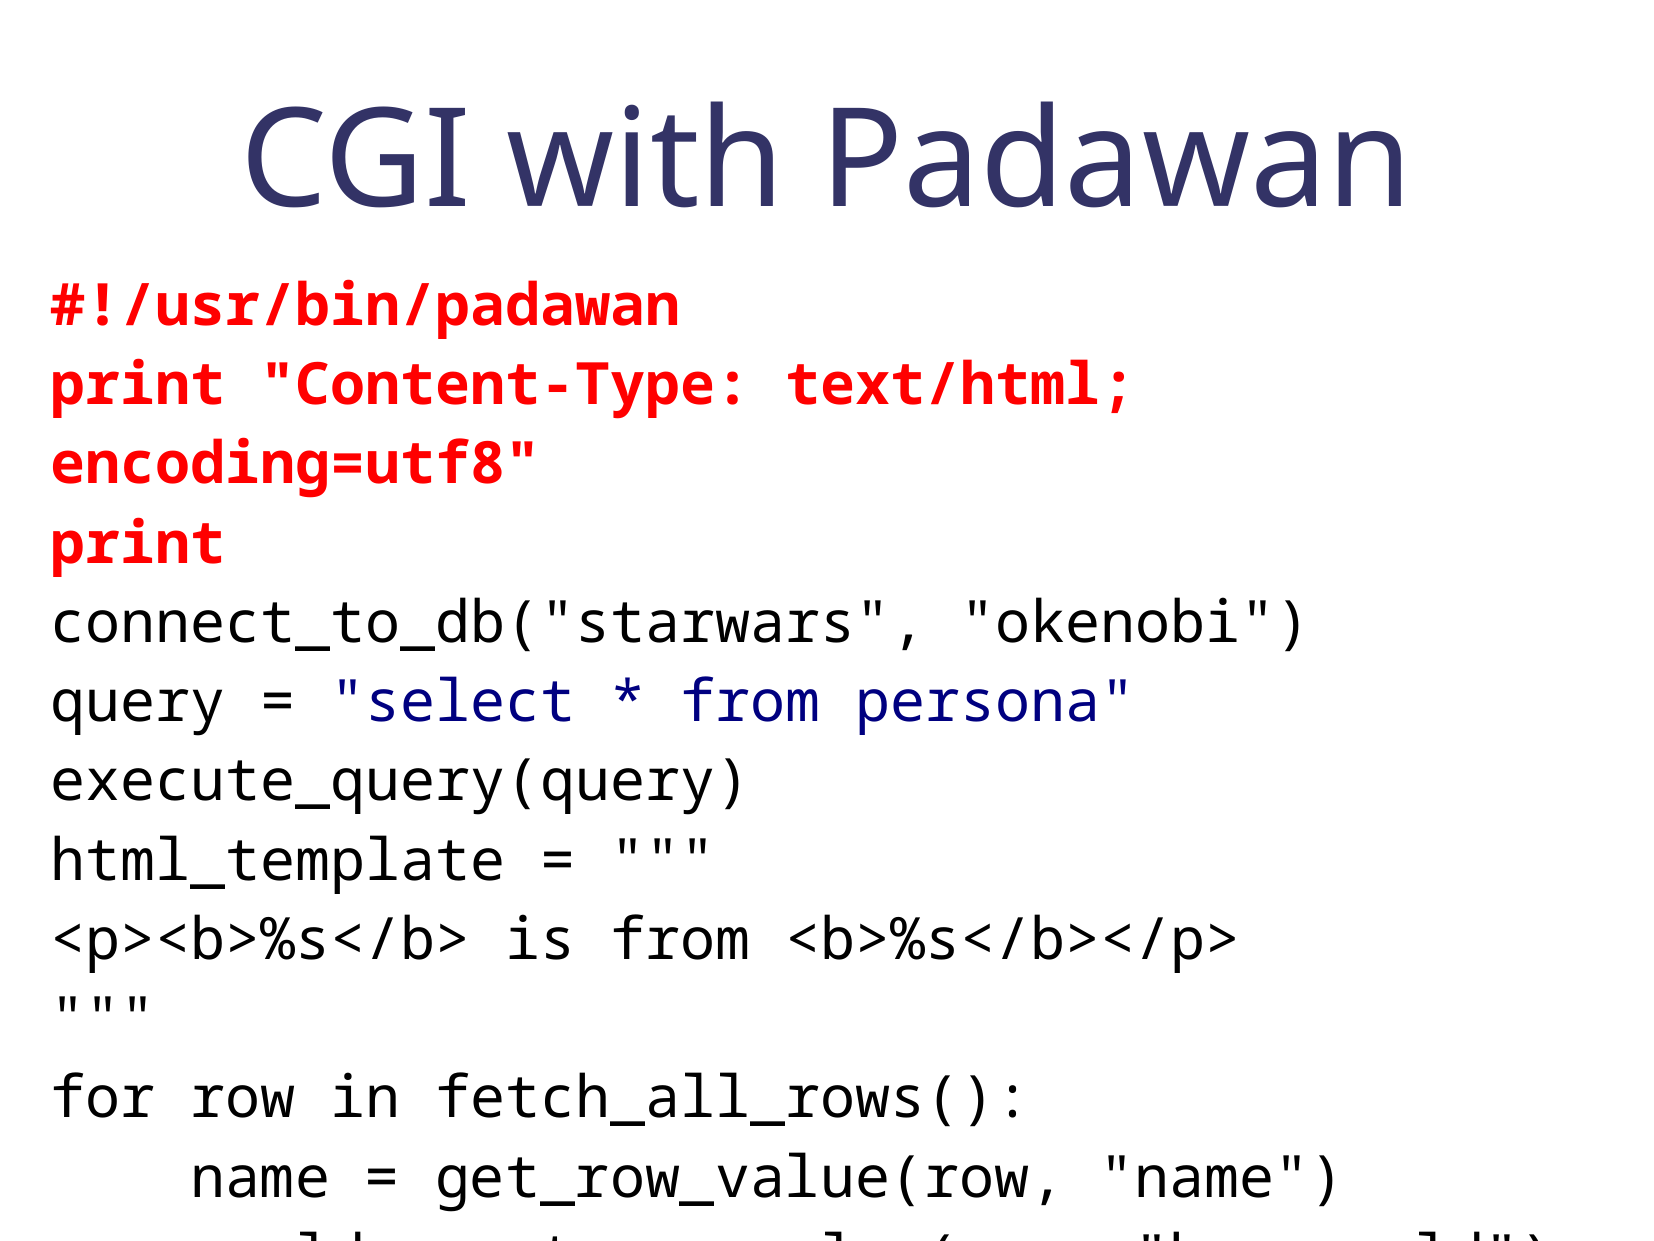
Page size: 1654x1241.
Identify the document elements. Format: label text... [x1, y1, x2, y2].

subtitle #!/usr/bin/padawan print "Content-Type: text/html; encoding=utf8" print connect_to_db("starwars", "okenobi") query = "select * from persona" execute_query(query) html_template = """ <p><b>%s</b> is from <b>%s</b></p> """ for row in fetch_all_rows(): name = get_row_value(row, "name") world = get_row_value(row, "homeworld") if world!=None: print fill_template(html_template, name, world) [50, 263, 1654, 1241]
title CGI with Padawan [82, 56, 1571, 250]
